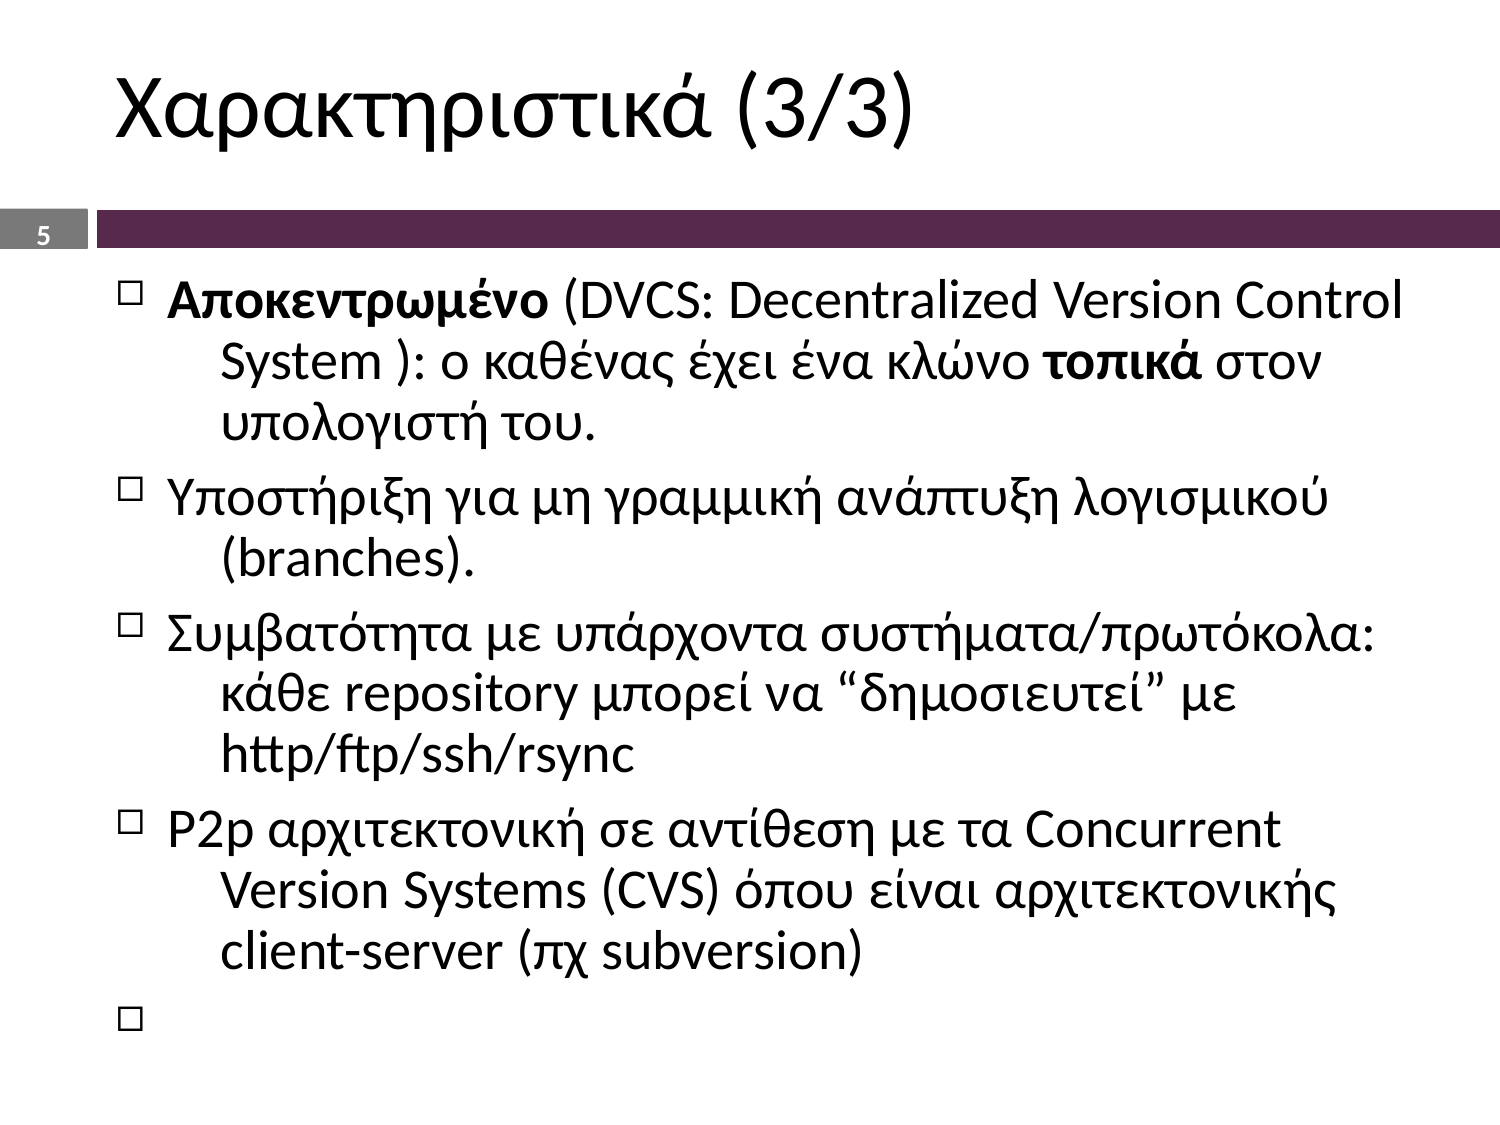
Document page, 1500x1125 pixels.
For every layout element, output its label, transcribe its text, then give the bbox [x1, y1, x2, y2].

title Χαρακτηριστικά (3/3) [100, 19, 1438, 182]
list Αποκεντρωμένο (DVCS: Decentralized Version Control System ): ο καθένας έχει ένα κλώνο τοπικά στον υπολογιστή του. Υποστήριξη για μη γραμμική ανάπτυξη λογισμικού (branches). Συμβατότητα με υπάρχοντα συστήματα/πρωτόκολα: κάθε repository μπορεί να “δημοσιευτεί” με http/ftp/ssh/rsync P2p αρχιτεκτονική σε αντίθεση με τα Concurrent Version Systems (CVS) όπου είναι αρχιτεκτονικής client-server (πχ subversion) [100, 262, 1438, 1000]
text_box [0, 208, 88, 249]
